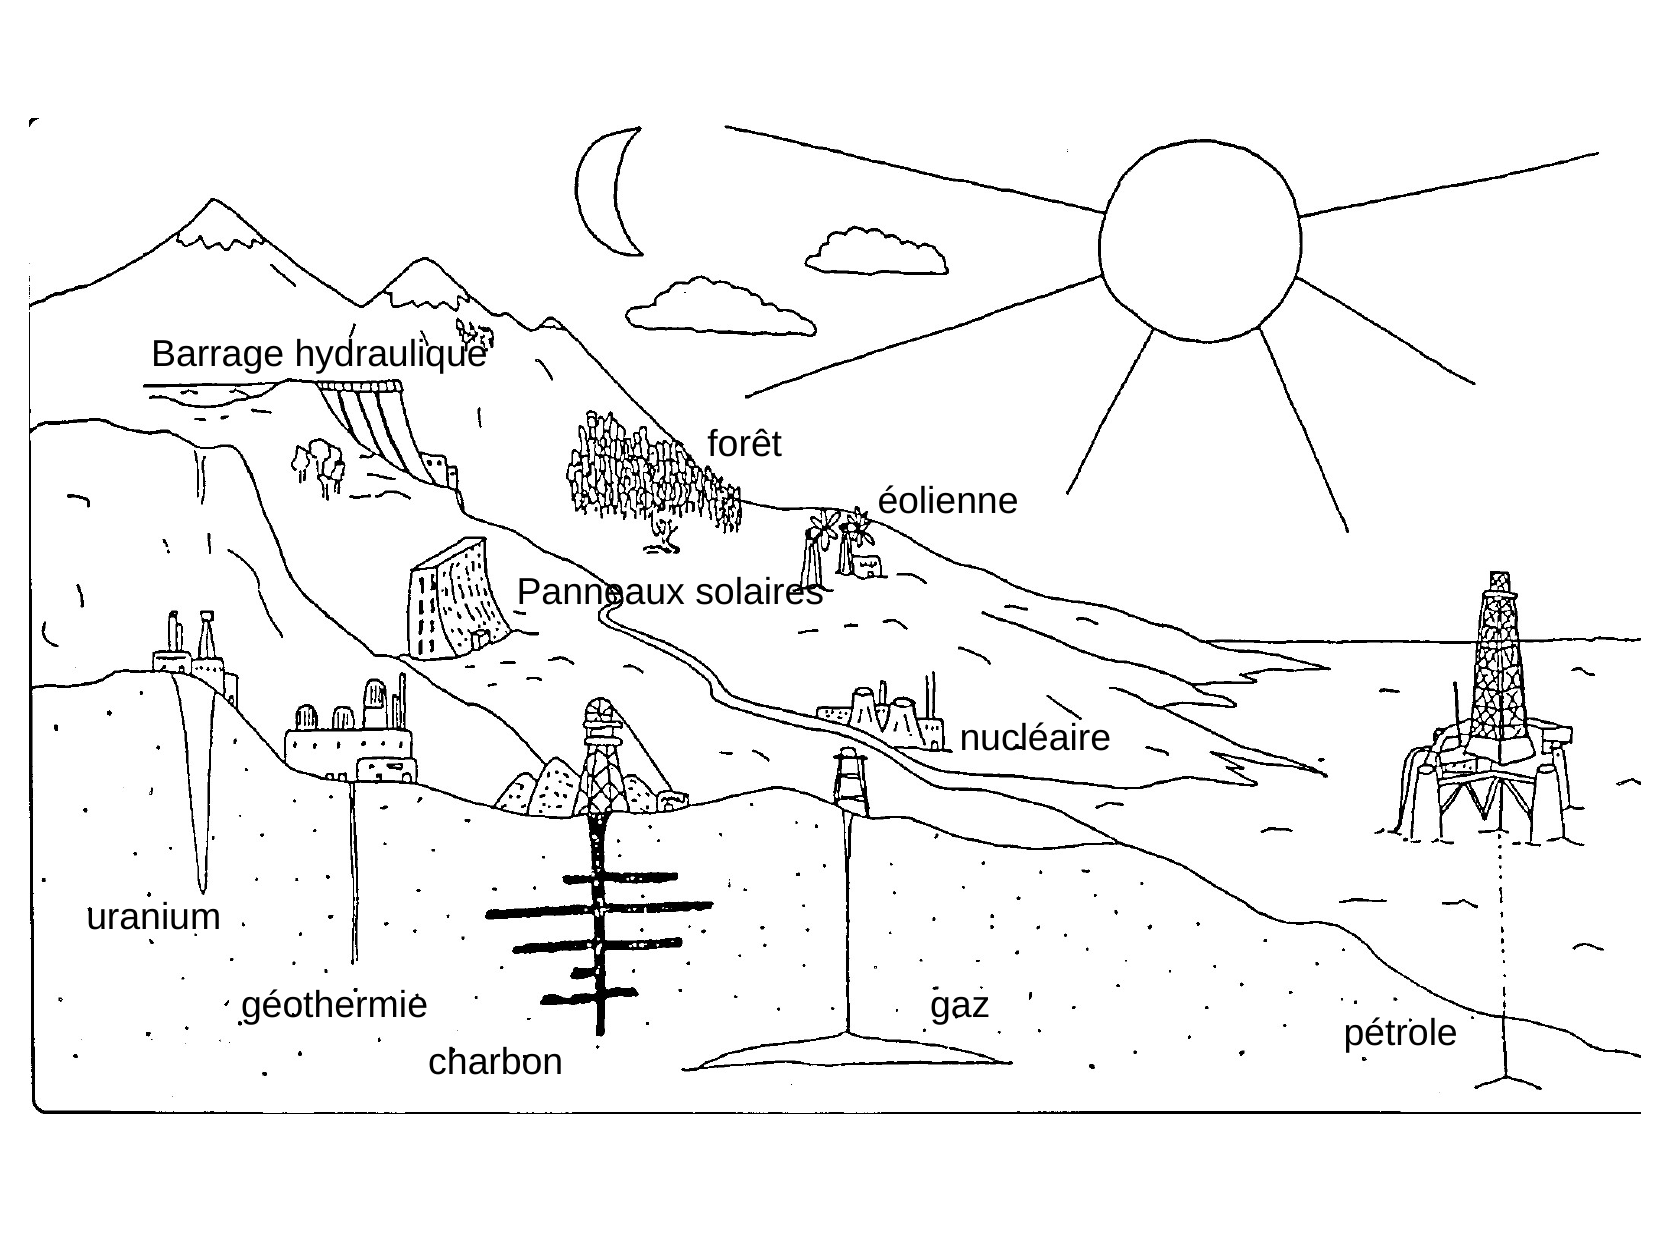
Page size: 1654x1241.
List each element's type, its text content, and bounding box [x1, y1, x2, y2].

text_box forêt [692, 415, 798, 473]
text_box uranium [71, 888, 237, 945]
text_box nucléaire [944, 708, 1127, 798]
text_box Panneaux solaires [501, 563, 839, 621]
text_box pétrole [1328, 1003, 1473, 1061]
picture [29, 118, 1641, 1114]
text_box gaz [915, 976, 1006, 1034]
text_box charbon [413, 1033, 591, 1091]
text_box géothermie [226, 976, 443, 1034]
text_box éolienne [862, 472, 1034, 530]
text_box Barrage hydraulique [136, 324, 502, 382]
